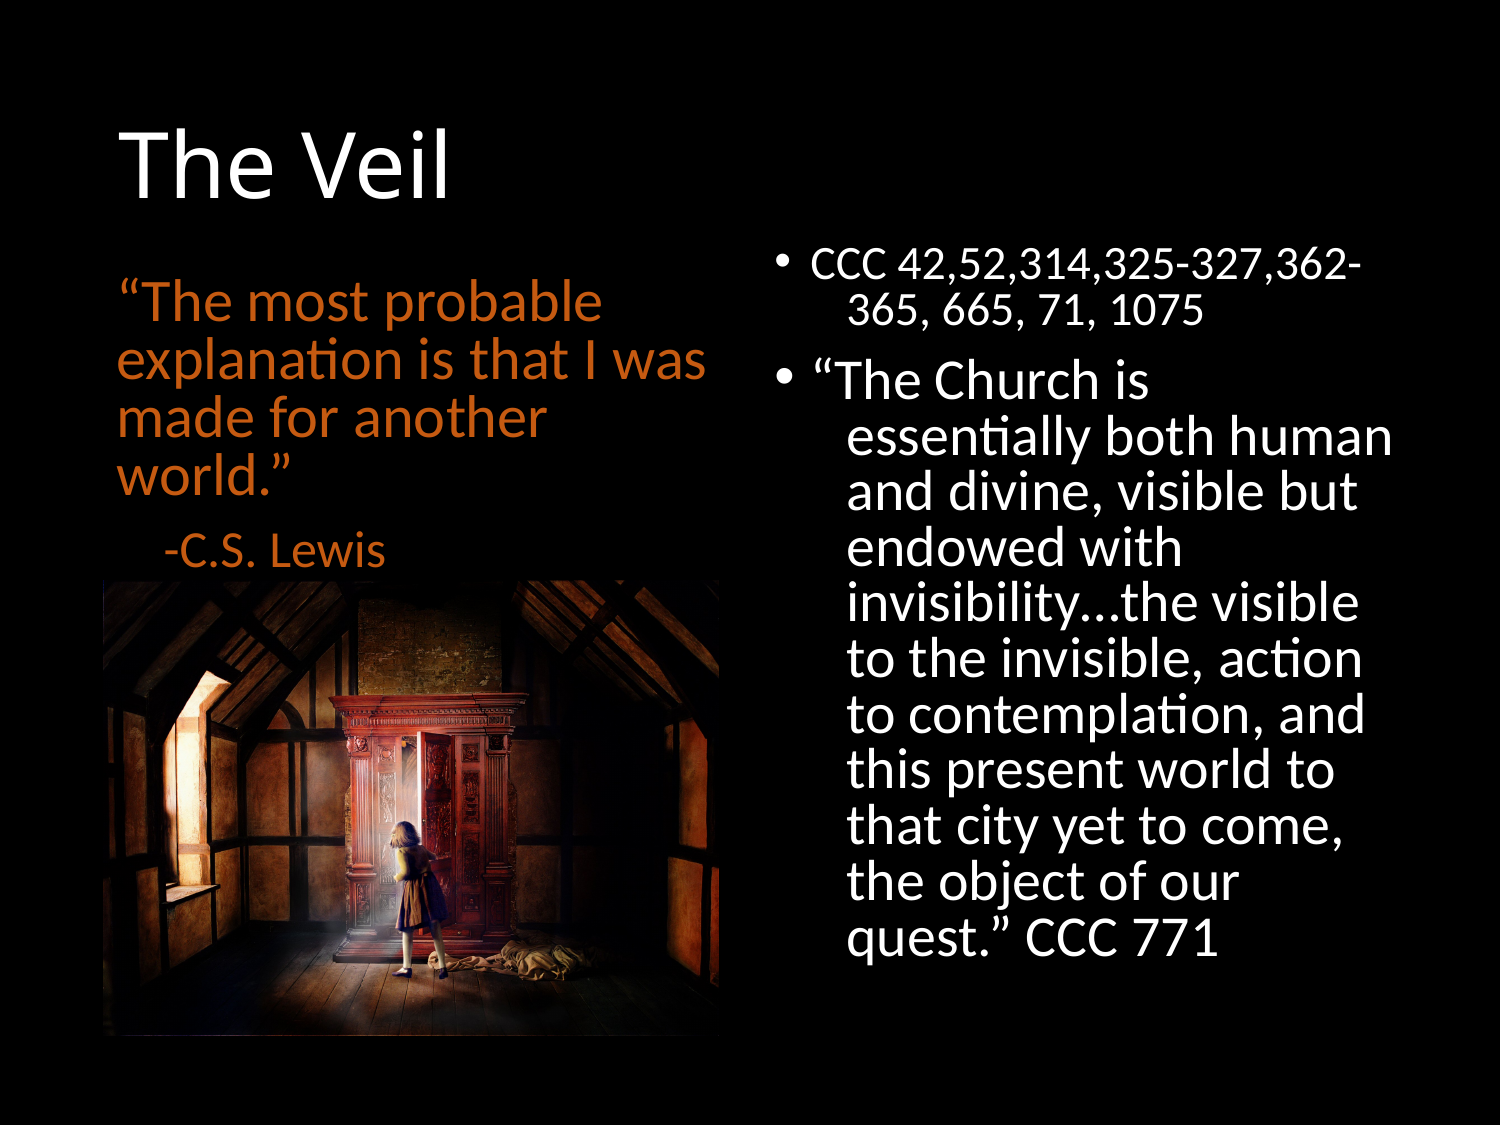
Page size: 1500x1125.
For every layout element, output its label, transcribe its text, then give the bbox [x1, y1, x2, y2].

list CCC 42,52,314,325-327,362-365, 665, 71, 1075 “The Church is essentially both human and divine, visible but endowed with invisibility…the visible to the invisible, action to contemplation, and this present world to that city yet to come, the object of our quest.” CCC 771 [759, 235, 1418, 1014]
picture [103, 580, 719, 1036]
title The Veil [103, 59, 1397, 278]
list “The most probable explanation is that I was made for another world.” -C.S. Lewis [101, 267, 740, 982]
